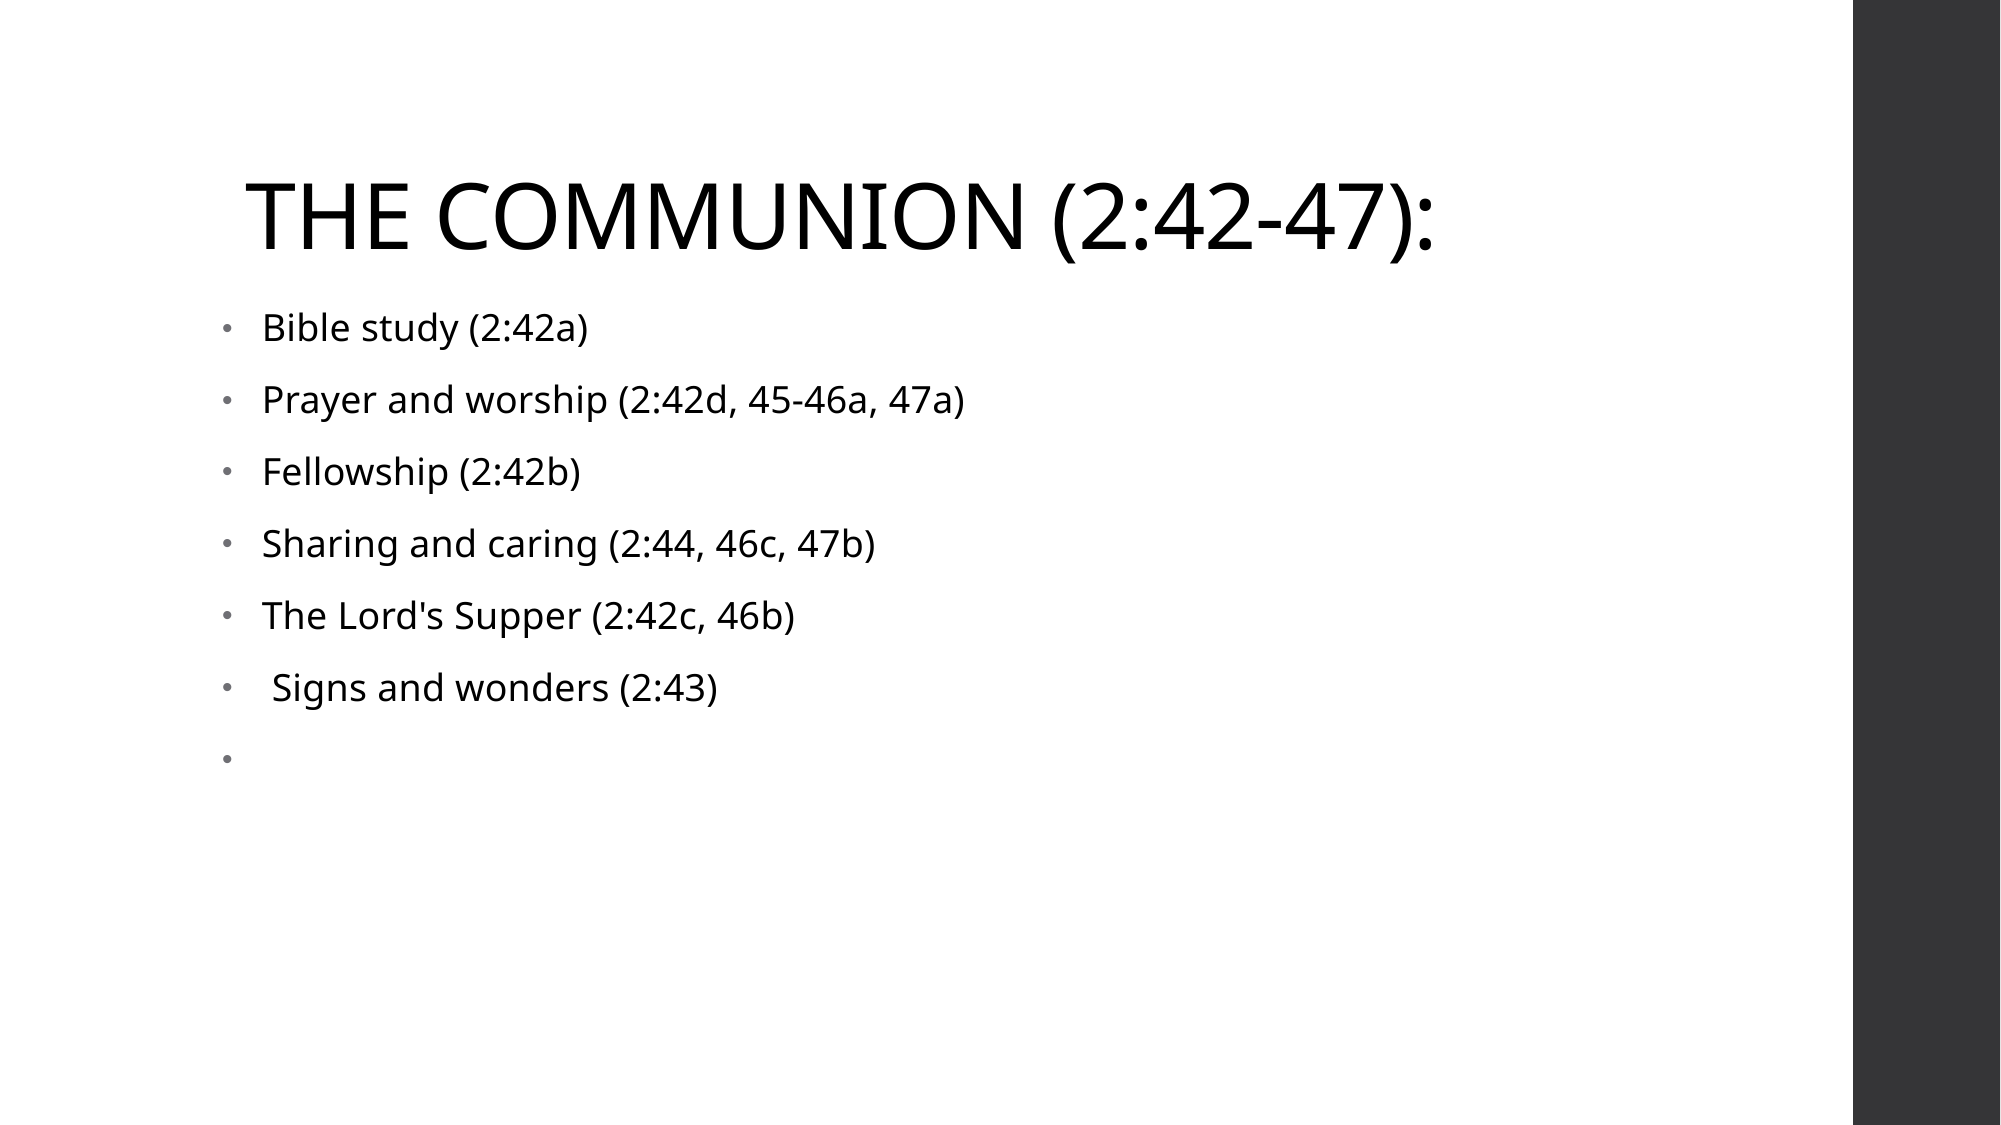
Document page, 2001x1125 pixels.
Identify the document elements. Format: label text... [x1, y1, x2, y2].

title THE COMMUNION (2:42-47): [206, 60, 1797, 278]
list Bible study (2:42a) Prayer and worship (2:42d, 45-46a, 47a) Fellowship (2:42b) Sharing and caring (2:44, 46c, 47b) The Lord's Supper (2:42c, 46b) Signs and wonders (2:43) [206, 299, 1617, 1014]
